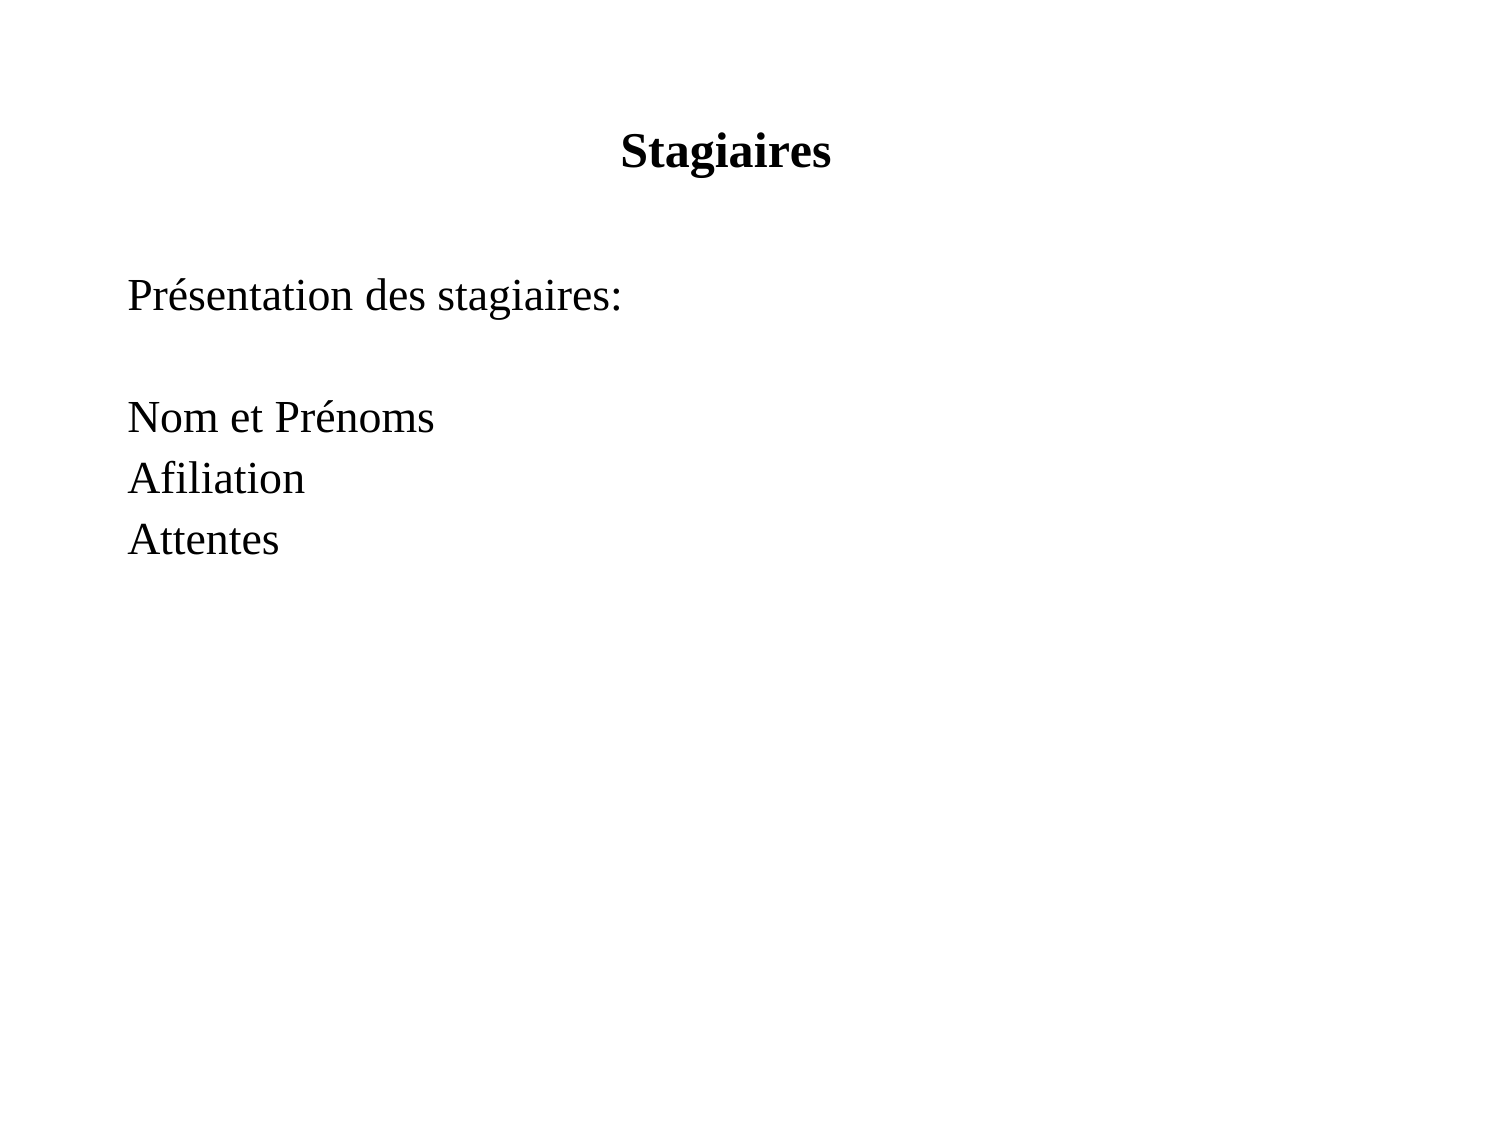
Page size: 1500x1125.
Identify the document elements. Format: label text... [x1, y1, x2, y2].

title Stagiaires [88, 115, 1364, 188]
list Présentation des stagiaires: Nom et Prénoms Afiliation Attentes [112, 265, 1388, 599]
